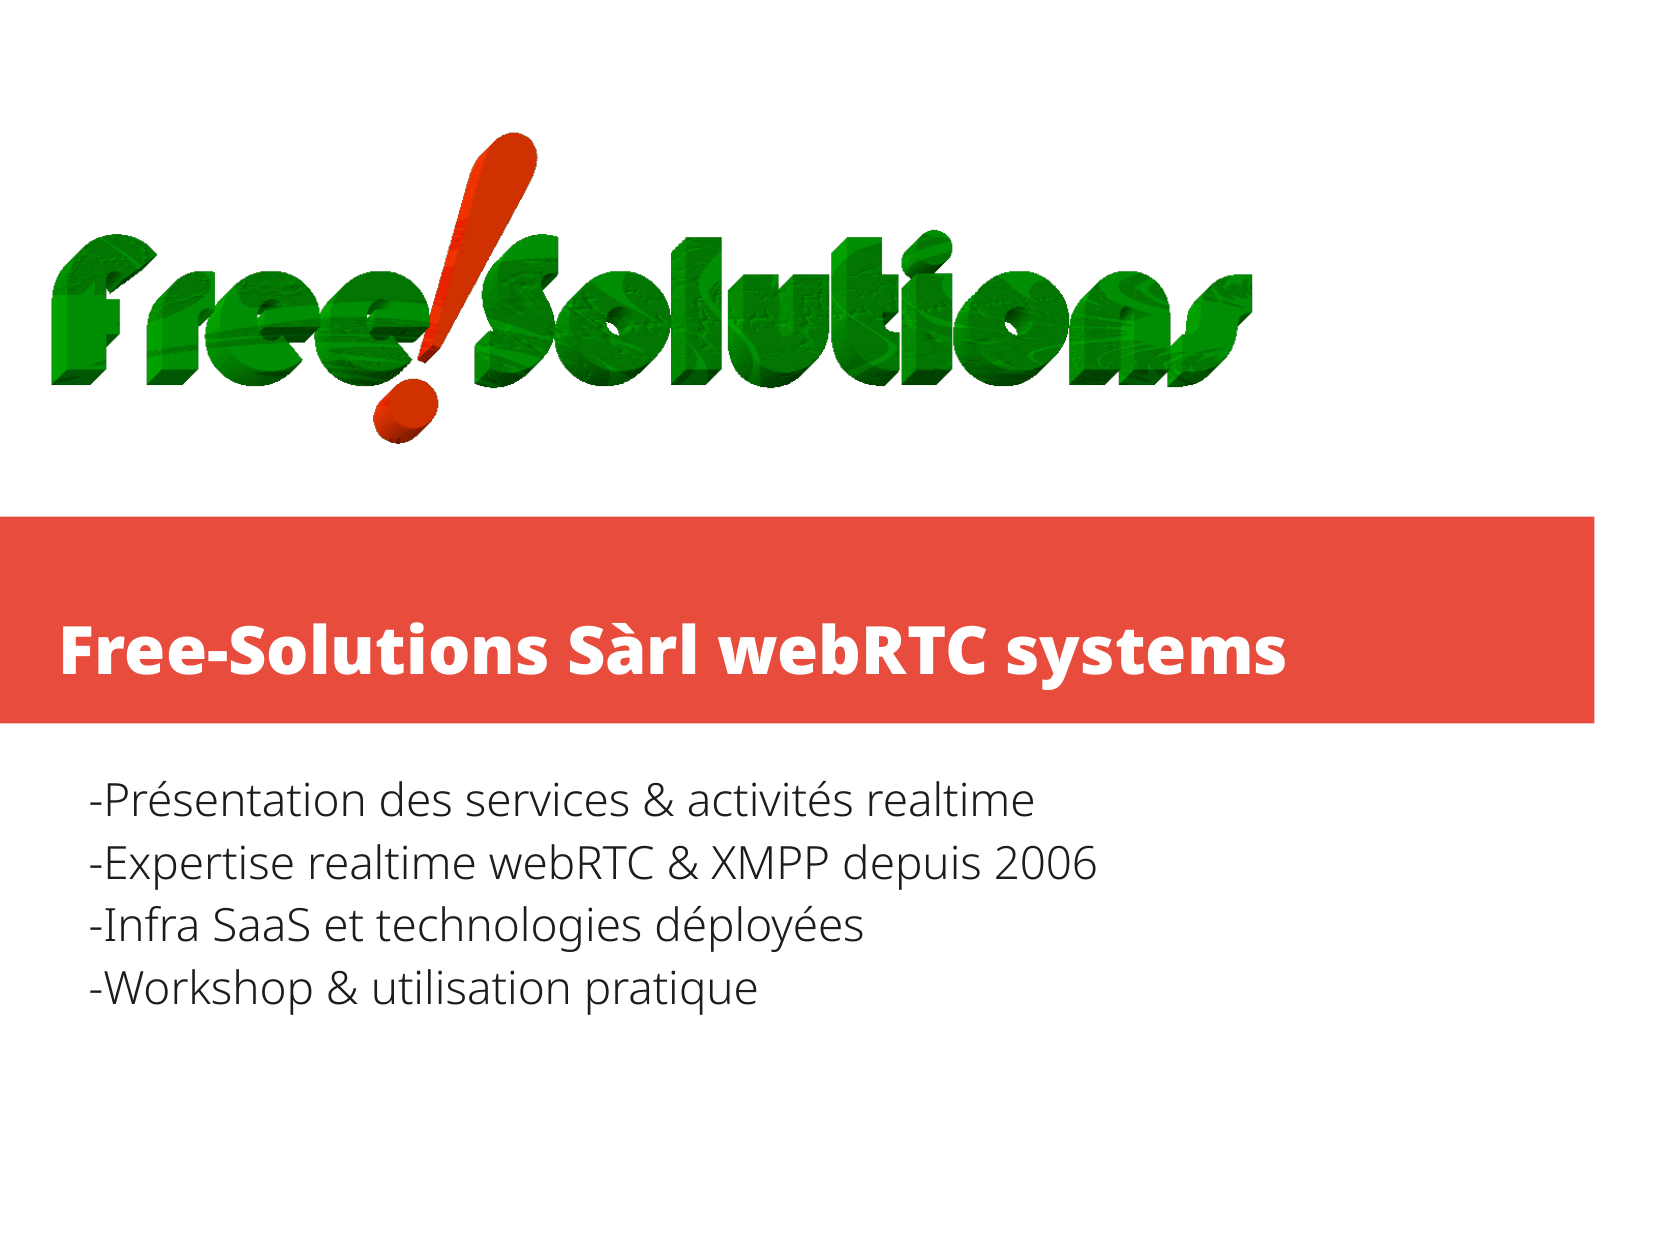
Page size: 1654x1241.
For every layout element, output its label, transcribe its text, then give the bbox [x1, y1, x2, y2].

subtitle -Présentation des services & activités realtime -Expertise realtime webRTC & XMPP depuis 2006 -Infra SaaS et technologies déployées -Workshop & utilisation pratique [88, 767, 1595, 1182]
picture [35, 0, 1276, 898]
title Free-Solutions Sàrl webRTC systems [1276, 546, 1595, 694]
